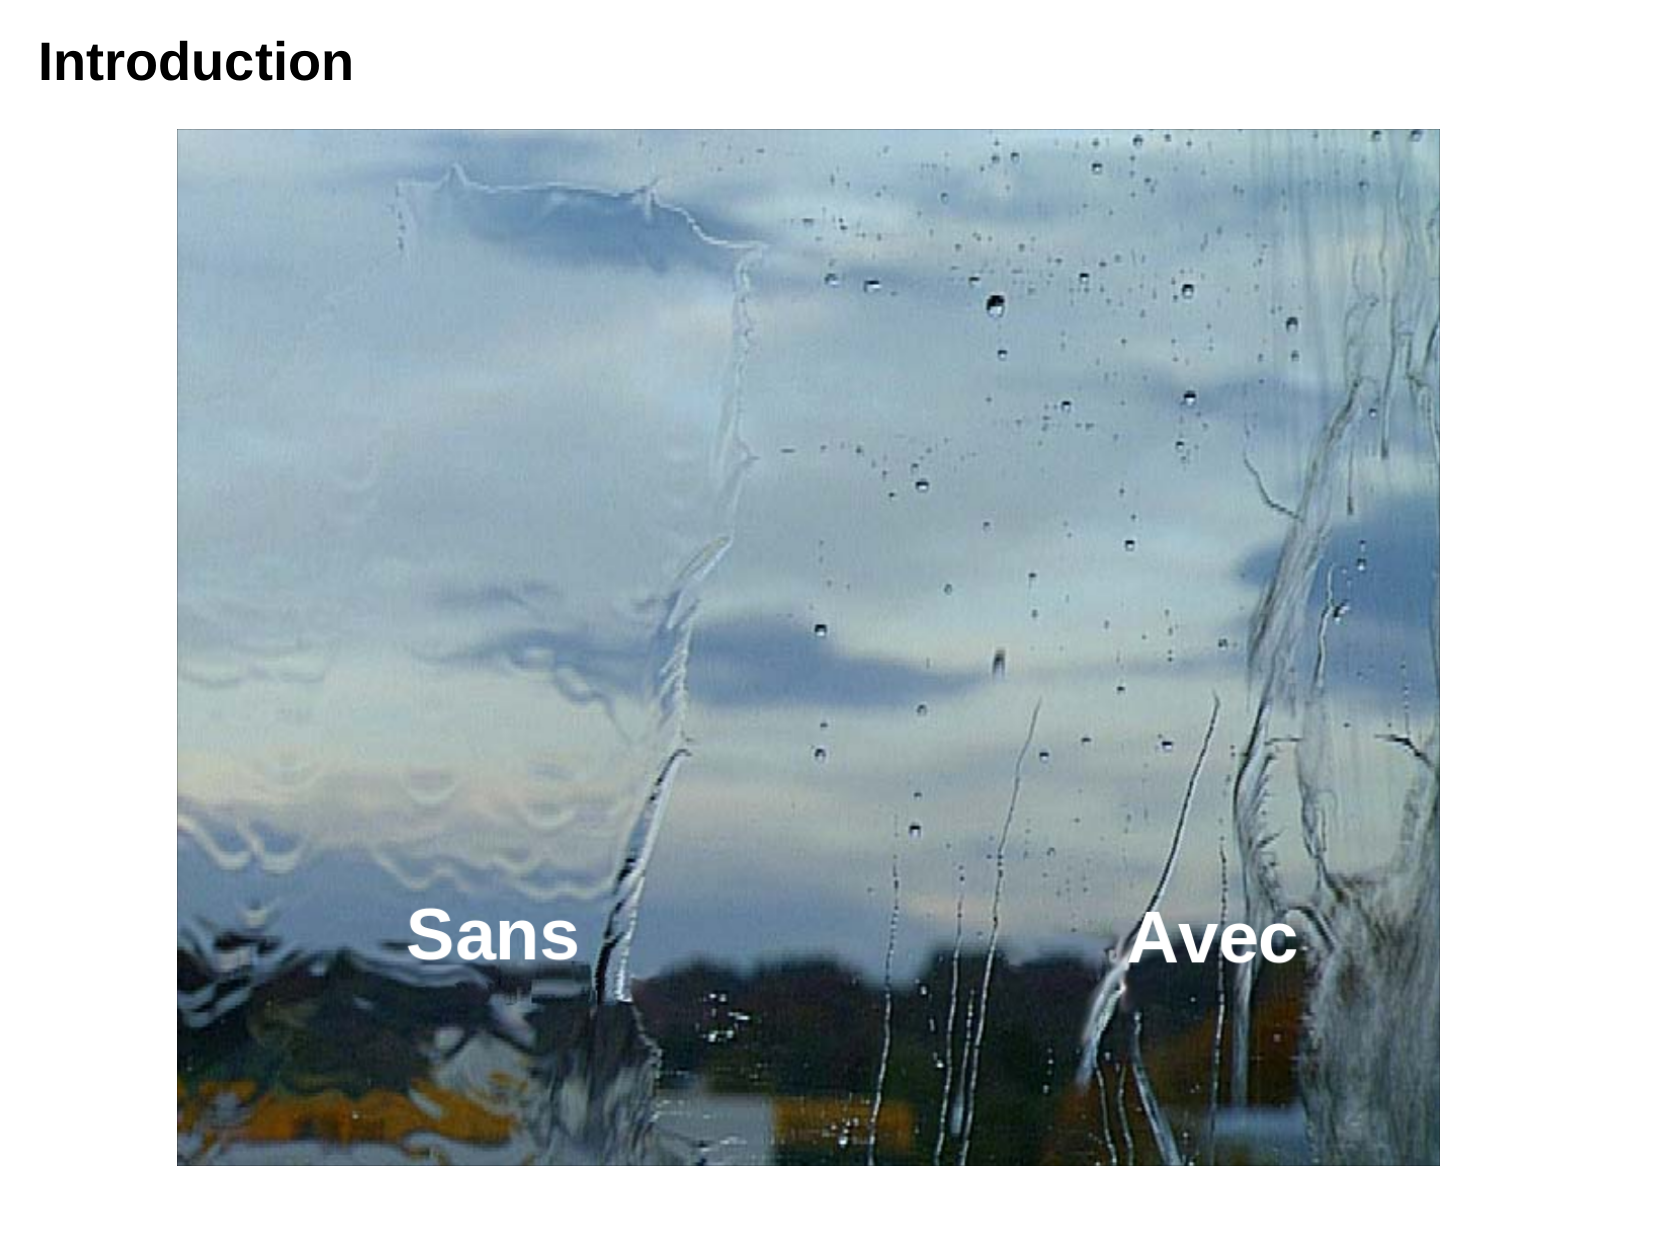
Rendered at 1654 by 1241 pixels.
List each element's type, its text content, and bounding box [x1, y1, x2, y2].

picture [177, 129, 1440, 1166]
text_box Introduction [23, 23, 650, 101]
